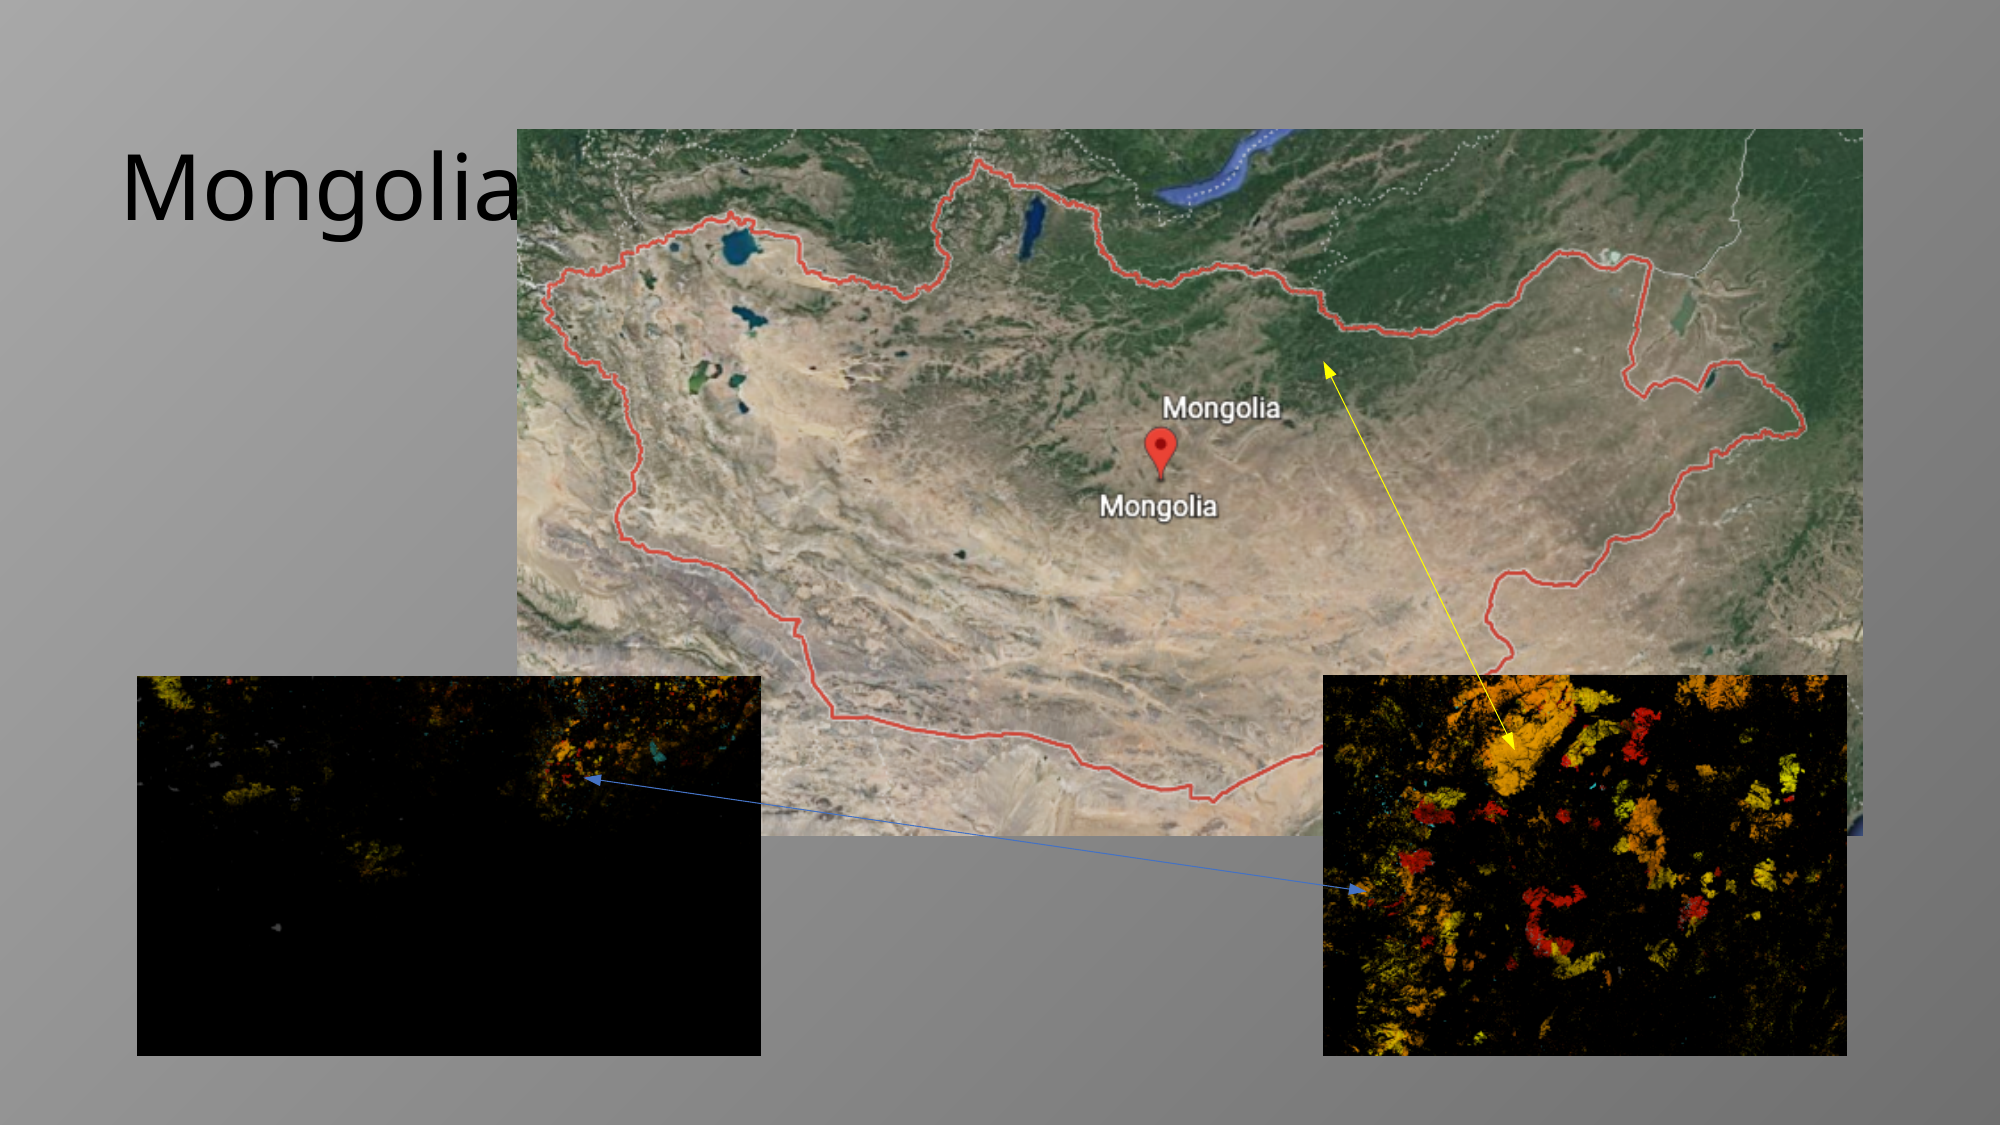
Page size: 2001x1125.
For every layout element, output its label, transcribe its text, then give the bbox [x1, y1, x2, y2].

title Mongolia [104, 129, 517, 253]
picture [137, 129, 1863, 1056]
